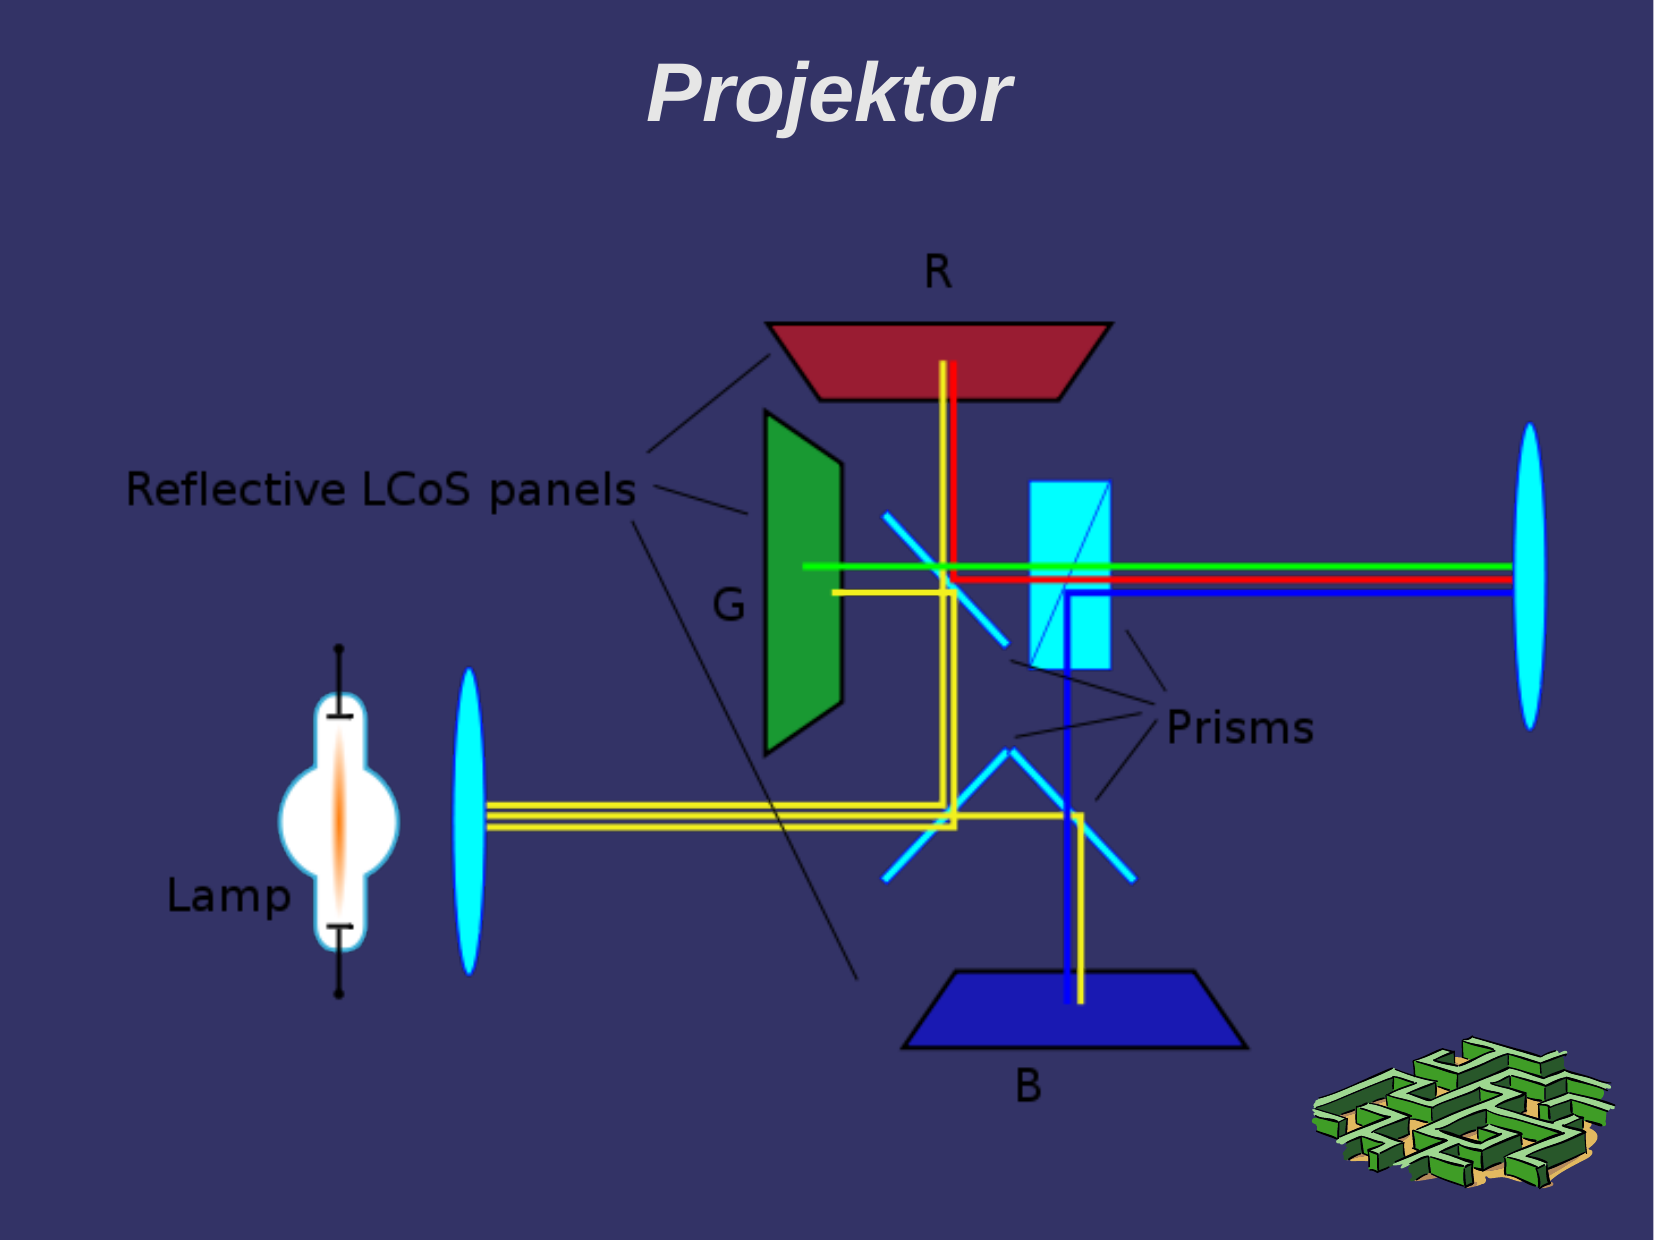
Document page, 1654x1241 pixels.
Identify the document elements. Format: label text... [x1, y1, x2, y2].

title Projektor [123, 0, 1536, 187]
picture [116, 236, 1565, 1125]
